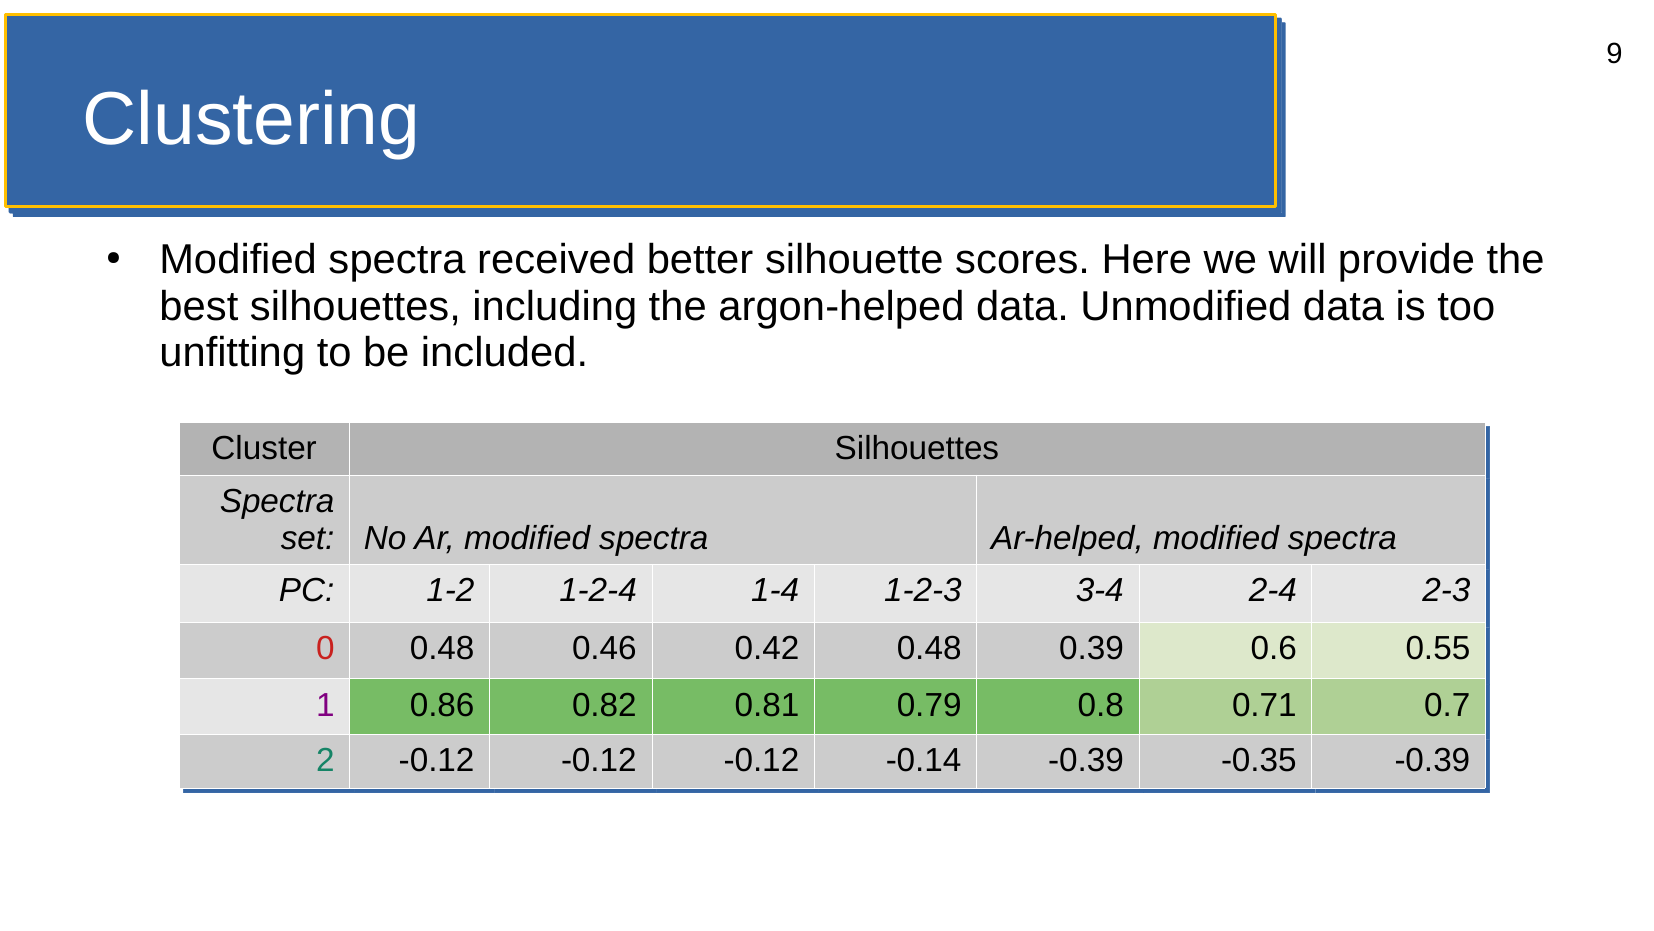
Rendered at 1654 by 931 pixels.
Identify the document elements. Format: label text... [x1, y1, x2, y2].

table_cell 0.6 [1140, 623, 1311, 678]
table_cell 1-2 [350, 565, 489, 622]
table_cell PC: [180, 565, 349, 622]
table_cell 0.79 [815, 679, 976, 734]
table_cell 0.39 [977, 623, 1139, 678]
table_cell Spectra set: [180, 476, 349, 564]
table_cell 0.55 [1312, 623, 1485, 678]
table_cell -0.12 [350, 735, 489, 788]
table_cell 0.82 [490, 679, 652, 734]
table_cell 0.81 [653, 679, 814, 734]
list Modified spectra received better silhouette scores. Here we will provide the best silhouettes, including the argon-helped data. Unmodified data is too unfitting to be included. [88, 236, 1565, 798]
table_cell 1-2-3 [815, 565, 976, 622]
table_cell 2 [180, 735, 349, 788]
table_cell 0.42 [653, 623, 814, 678]
title Clustering [82, 44, 1235, 192]
table_cell 3-4 [977, 565, 1139, 622]
table_cell 0.71 [1140, 679, 1311, 734]
table_cell 1-2-4 [490, 565, 652, 622]
table_cell 0.8 [977, 679, 1139, 734]
table_cell 2-4 [1140, 565, 1311, 622]
table_cell 0.7 [1312, 679, 1485, 734]
table_cell 0.46 [490, 623, 652, 678]
table_cell -0.39 [977, 735, 1139, 788]
table_cell 0.48 [815, 623, 976, 678]
table_cell 0 [180, 623, 349, 678]
table_header Cluster [180, 423, 349, 475]
table_cell -0.14 [815, 735, 976, 788]
table_cell -0.12 [490, 735, 652, 788]
table_cell No Ar, modified spectra [350, 476, 976, 564]
table_cell -0.35 [1140, 735, 1311, 788]
table_cell Ar-helped, modified spectra [977, 476, 1485, 564]
table_cell 1 [180, 679, 349, 734]
table_cell 0.86 [350, 679, 489, 734]
table_cell 2-3 [1312, 565, 1485, 622]
table_cell -0.12 [653, 735, 814, 788]
table_cell 0.48 [350, 623, 489, 678]
table_header Silhouettes [350, 423, 1485, 475]
table_cell -0.39 [1312, 735, 1485, 788]
table_cell 1-4 [653, 565, 814, 622]
